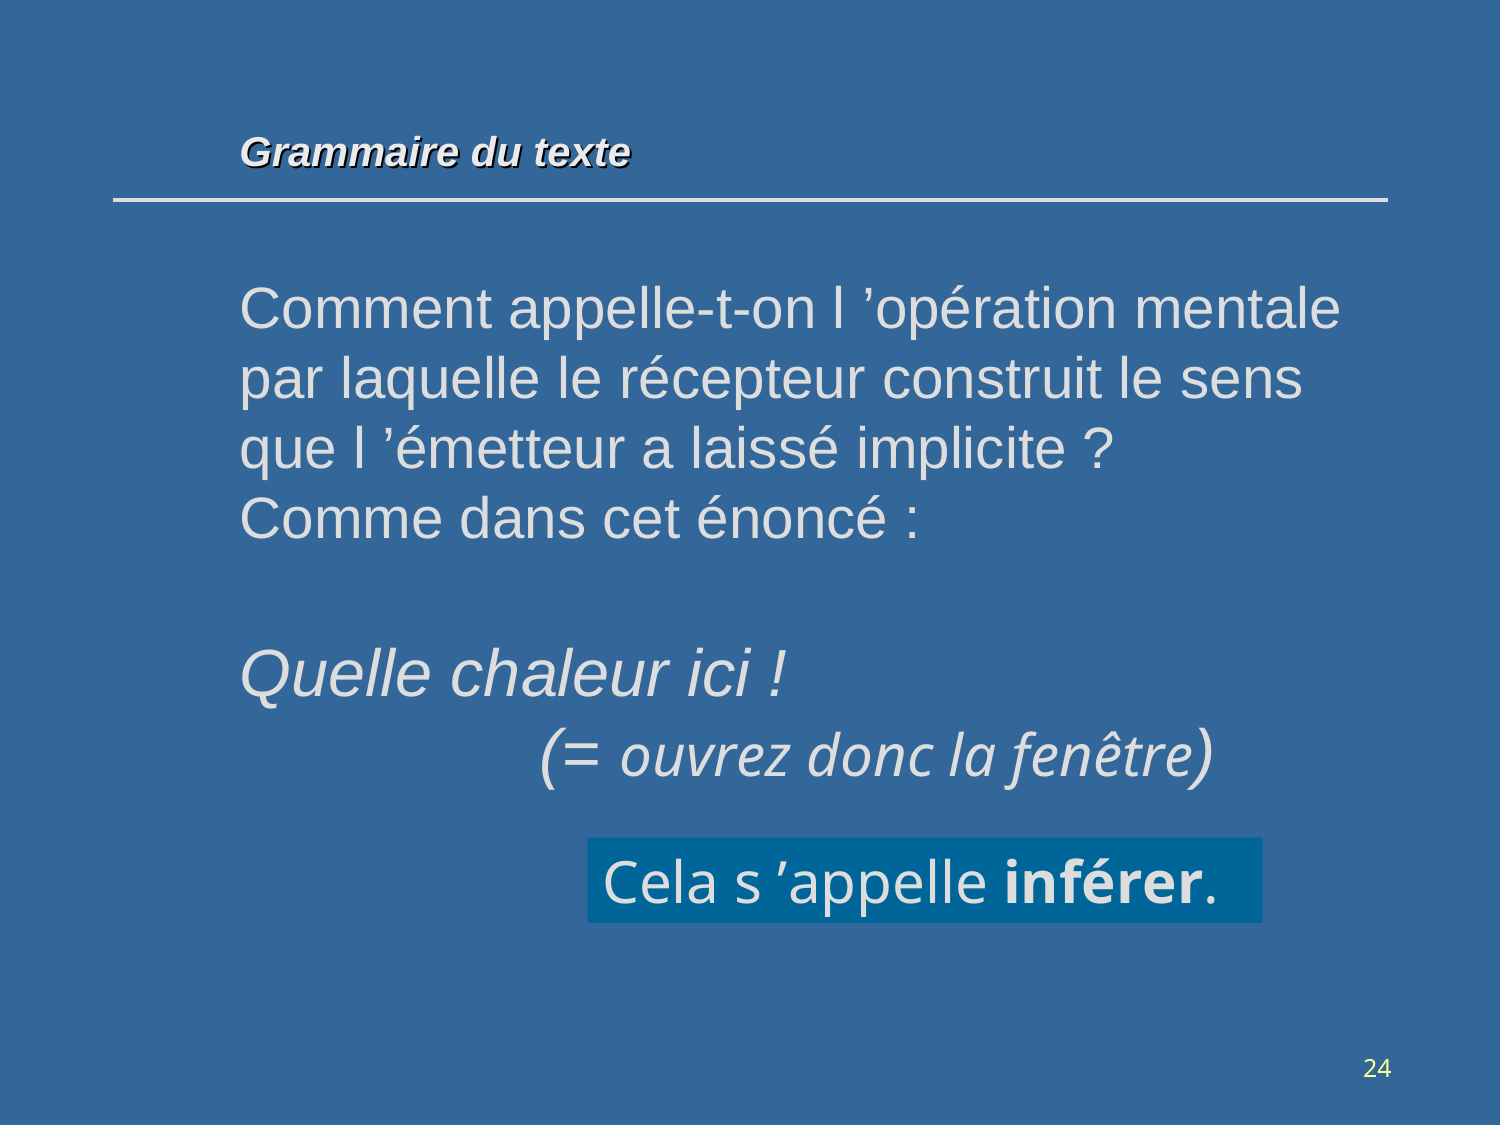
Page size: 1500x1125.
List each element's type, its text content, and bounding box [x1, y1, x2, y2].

text_box Cela s ’appelle inférer. [587, 837, 1263, 923]
text_box Grammaire du texte [224, 116, 647, 183]
text_box Comment appelle-t-on l ’opération mentale par laquelle le récepteur construit le sens que l ’émetteur a laissé implicite ? Comme dans cet énoncé : Quelle chaleur ici ! (= ouvrez donc la fenêtre) [225, 262, 1363, 798]
